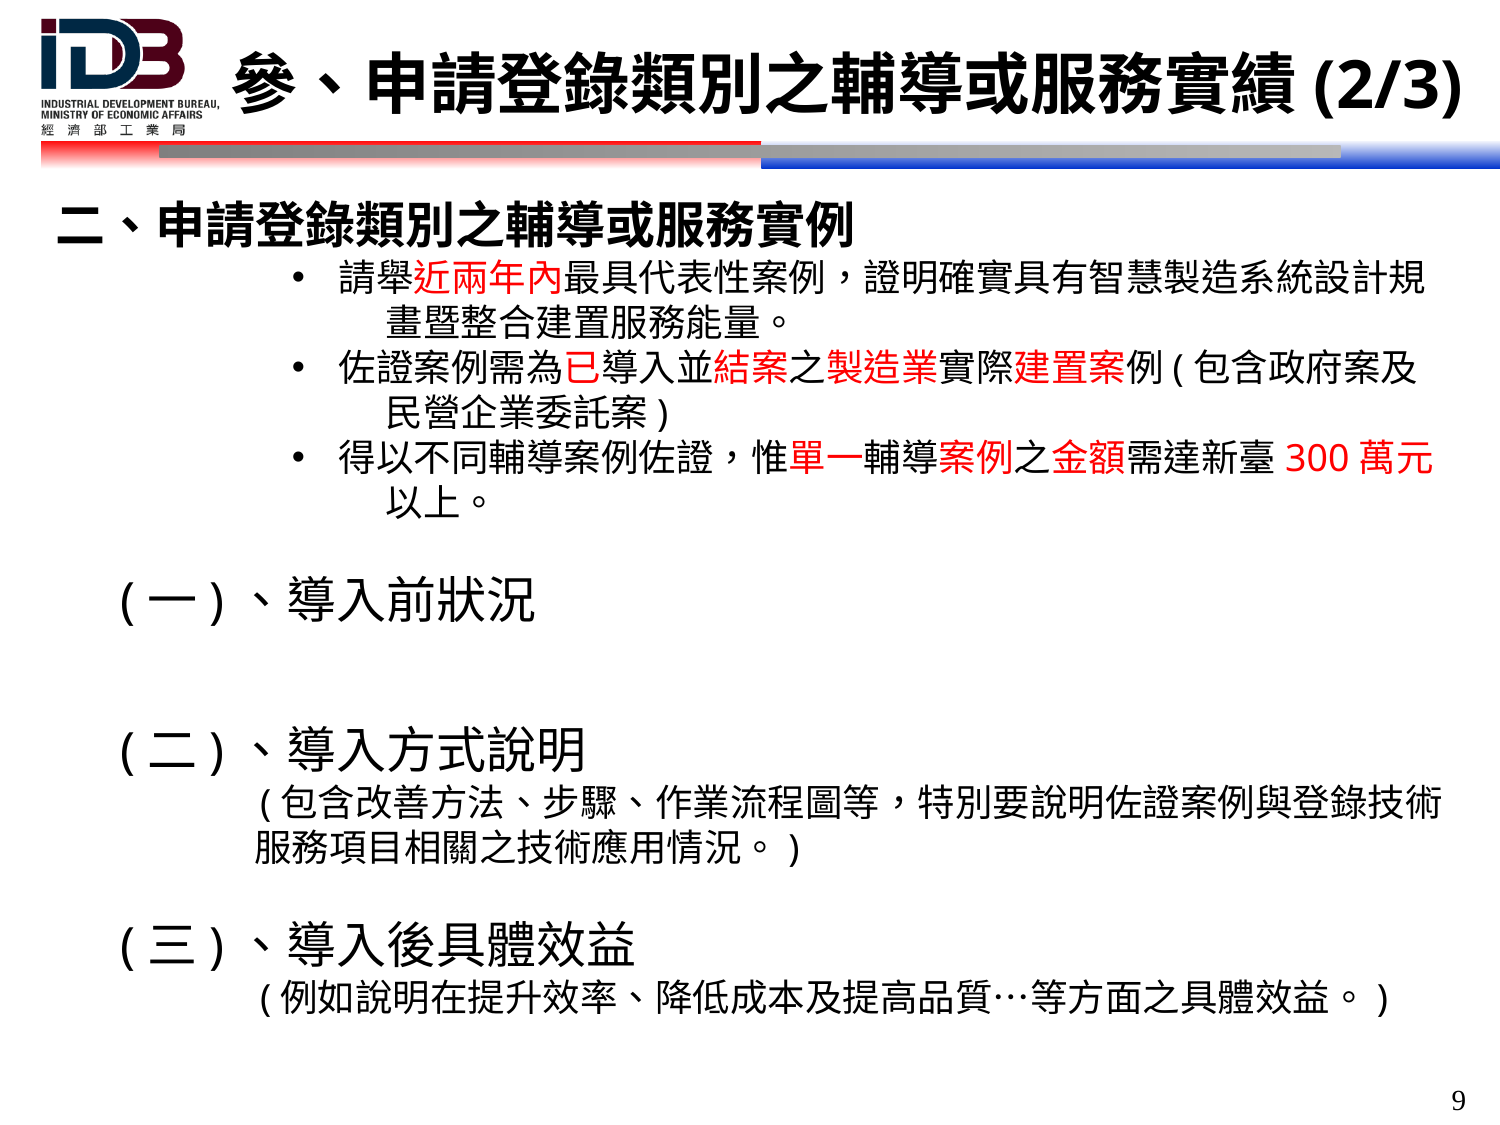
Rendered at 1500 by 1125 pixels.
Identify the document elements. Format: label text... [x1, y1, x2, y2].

text_box 二、申請登錄類別之輔導或服務實例 請舉近兩年內最具代表性案例，證明確實具有智慧製造系統設計規畫暨整合建置服務能量。 佐證案例需為已導入並結案之製造業實際建置案例(包含政府案及民營企業委託案) 得以不同輔導案例佐證，惟單一輔導案例之金額需達新臺300萬元以上。 (一)、導入前狀況 (二)、導入方式說明 (包含改善方法、步驟、作業流程圖等，特別要說明佐證案例與登錄技術服務項目相關之技術應用情況。) (三)、導入後具體效益 (例如說明在提升效率、降低成本及提高品質…等方面之具體效益。) [40, 186, 1465, 1098]
text_box 參、申請登錄類別之輔導或服務實績(2/3) [205, 34, 1488, 131]
text_box [159, 146, 1341, 158]
